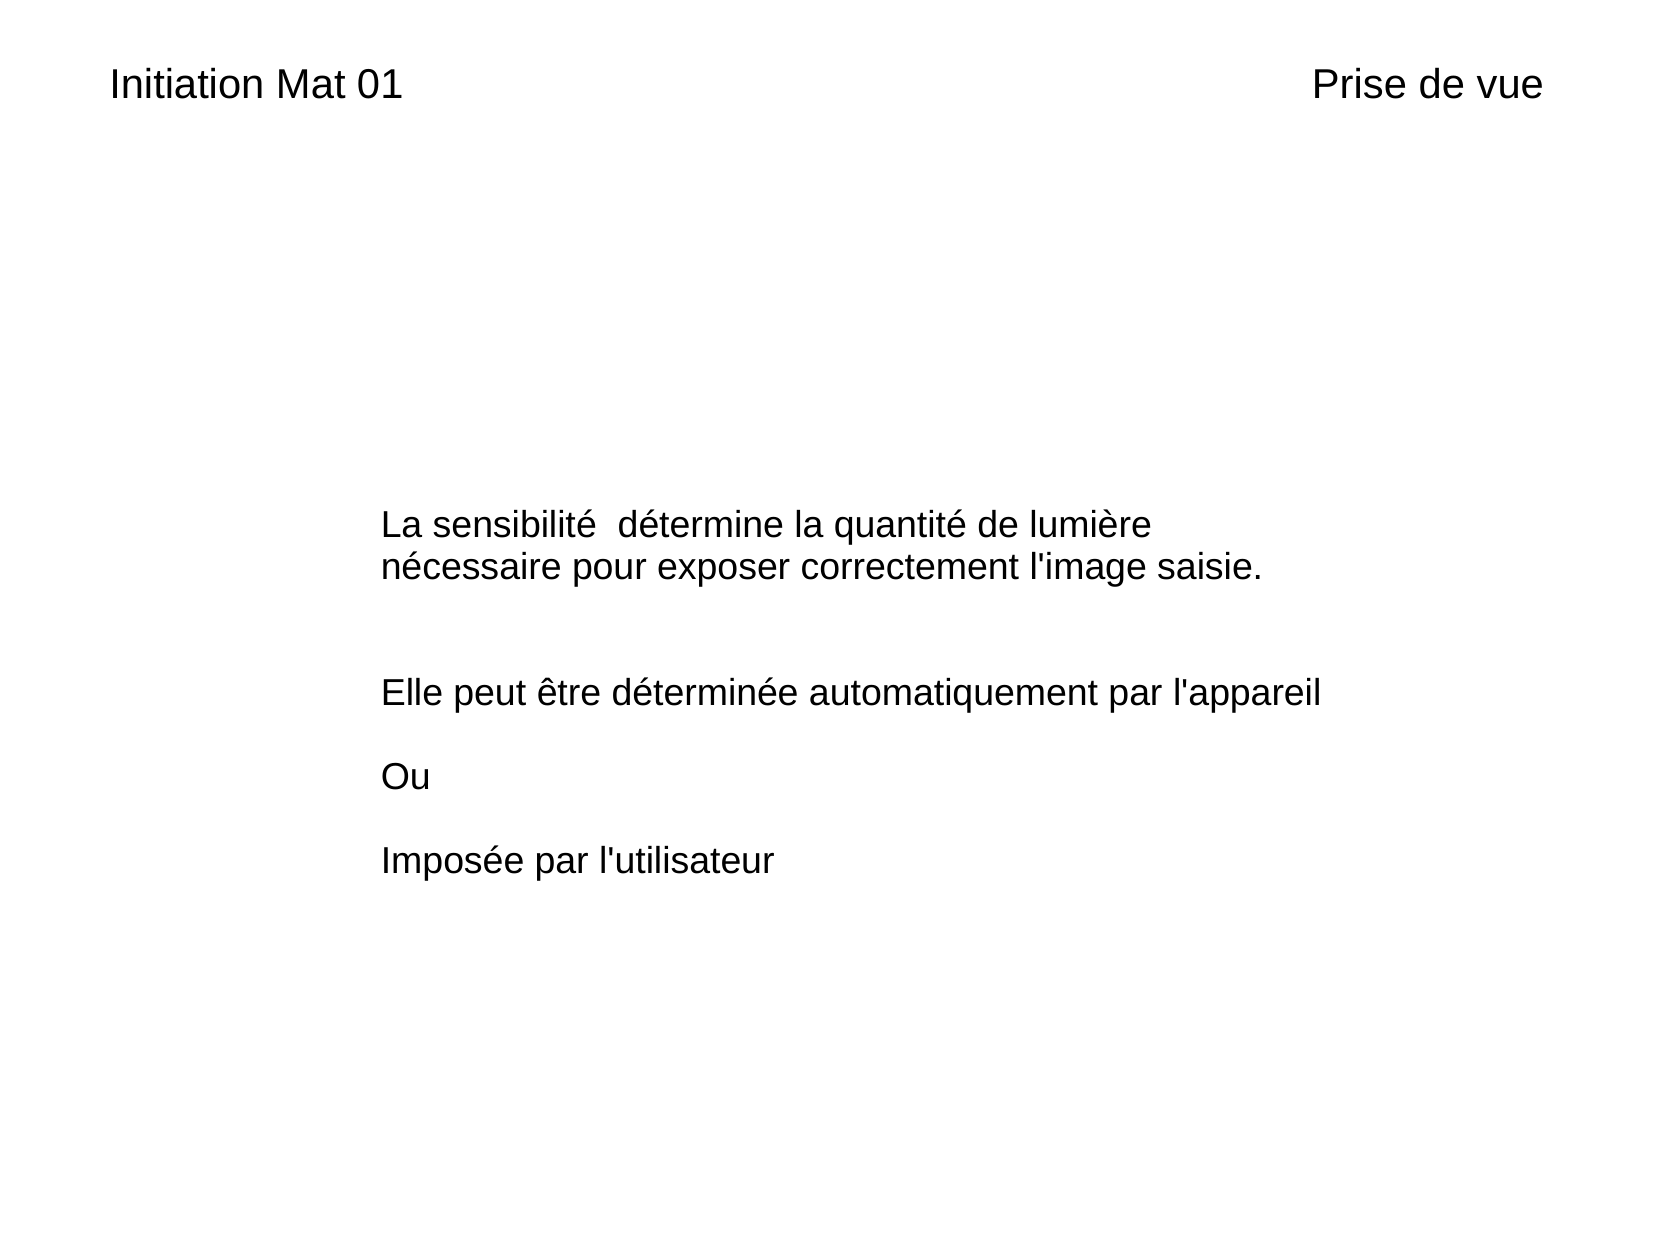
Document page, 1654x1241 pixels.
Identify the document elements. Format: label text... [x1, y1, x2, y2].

title Initiation Mat 01 Prise de vue [82, 49, 1571, 119]
text_box La sensibilité détermine la quantité de lumière nécessaire pour exposer correctement l'image saisie. Elle peut être déterminée automatiquement par l'appareil Ou Imposée par l'utilisateur [366, 496, 1337, 913]
